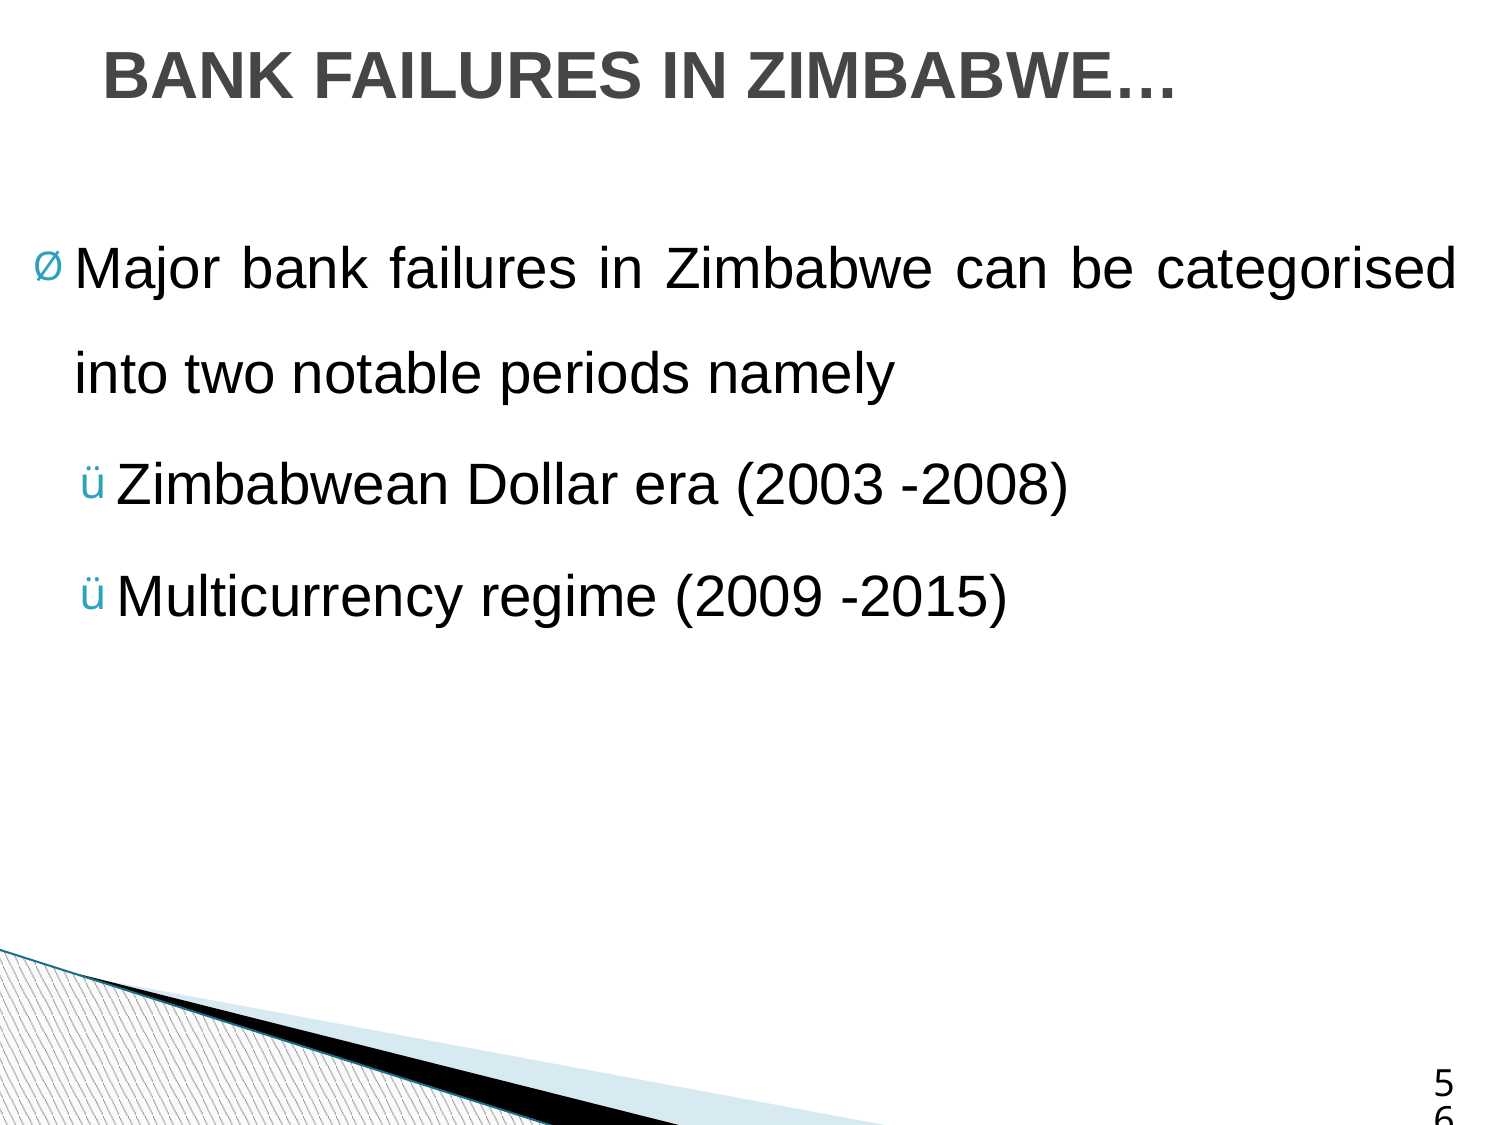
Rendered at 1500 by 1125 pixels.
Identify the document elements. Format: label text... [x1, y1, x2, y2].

list Major bank failures in Zimbabwe can be categorised into two notable periods namely Zimbabwean Dollar era (2003 -2008) Multicurrency regime (2009 -2015) [0, 187, 1475, 1050]
slide_number <numéro> [1418, 1051, 1479, 1112]
picture [0, 1050, 543, 1125]
title BANK FAILURES IN ZIMBABWE… [87, 24, 1438, 225]
